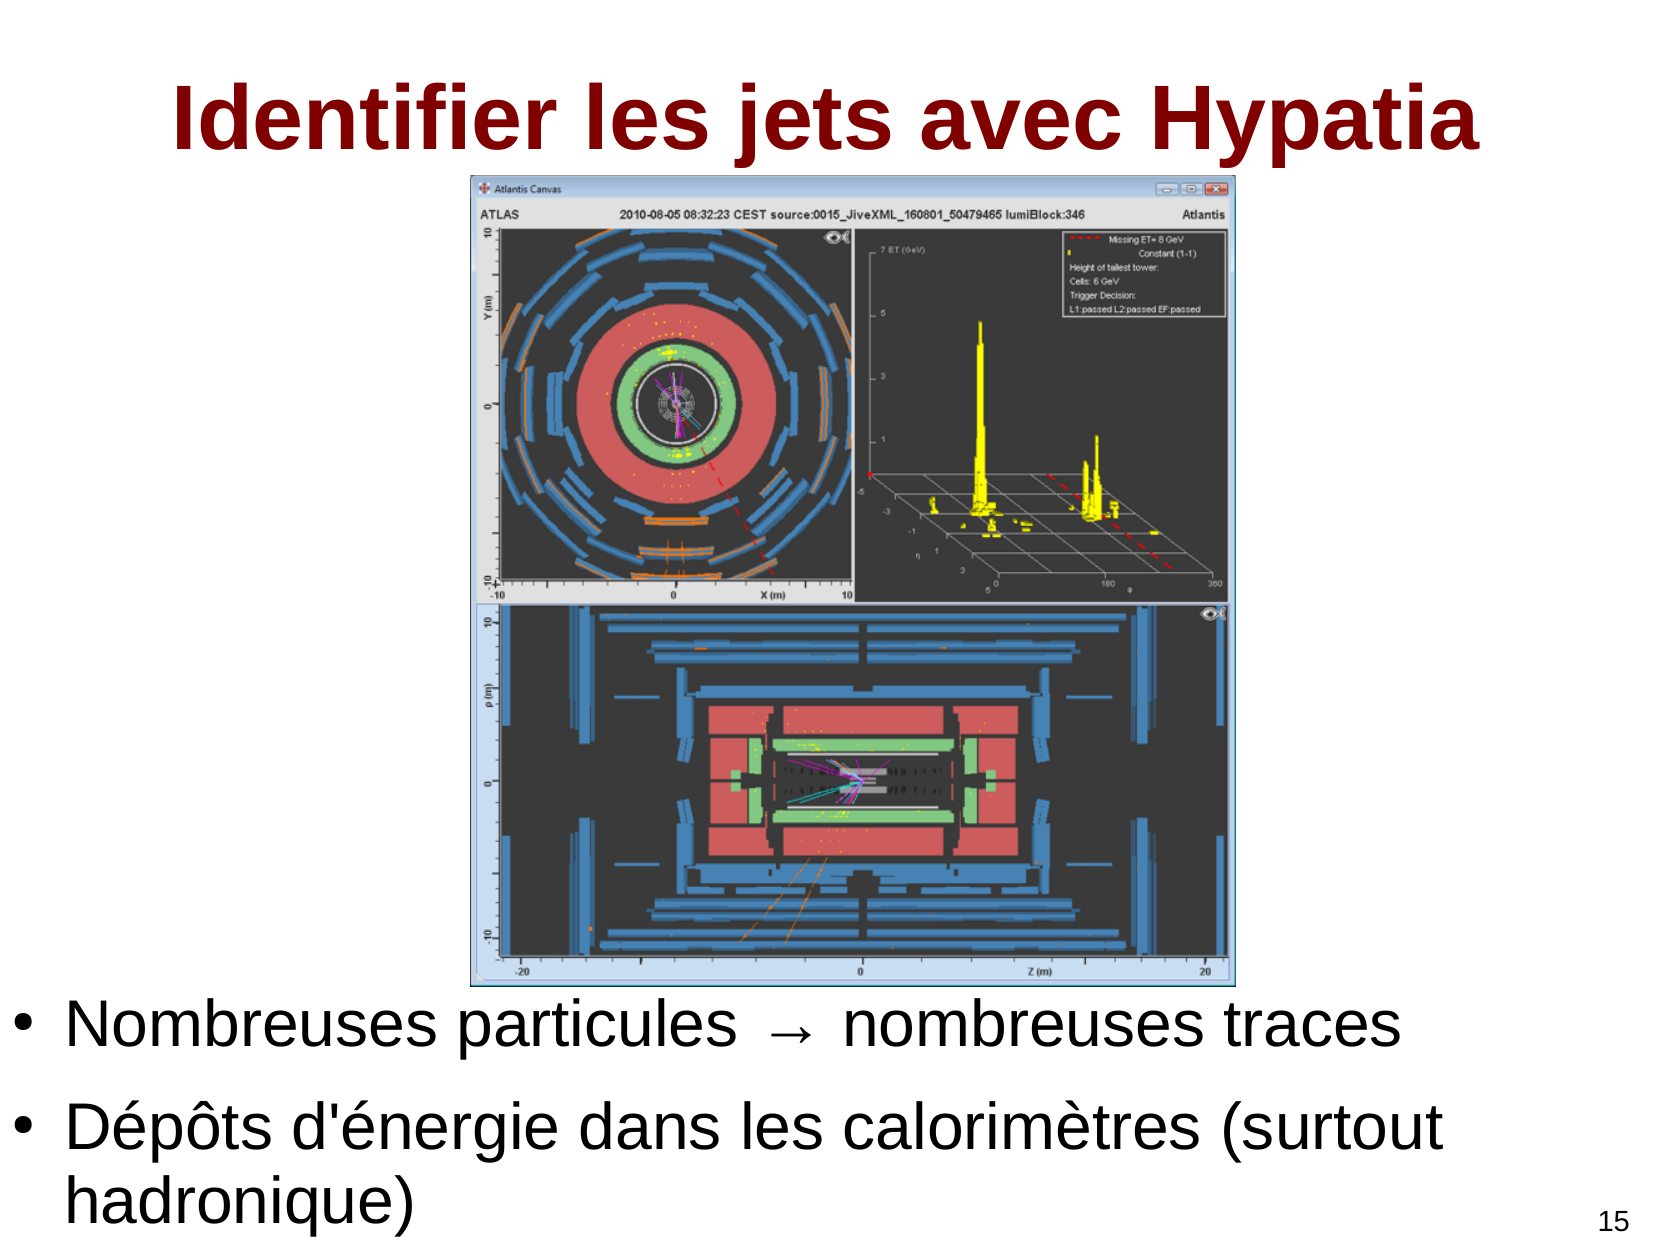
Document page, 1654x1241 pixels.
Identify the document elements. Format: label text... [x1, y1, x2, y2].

list Nombreuses particules → nombreuses traces Dépôts d'énergie dans les calorimètres (surtout hadronique) [0, 987, 1654, 1241]
title Identifier les jets avec Hypatia [82, 13, 1571, 222]
picture [470, 175, 1236, 988]
